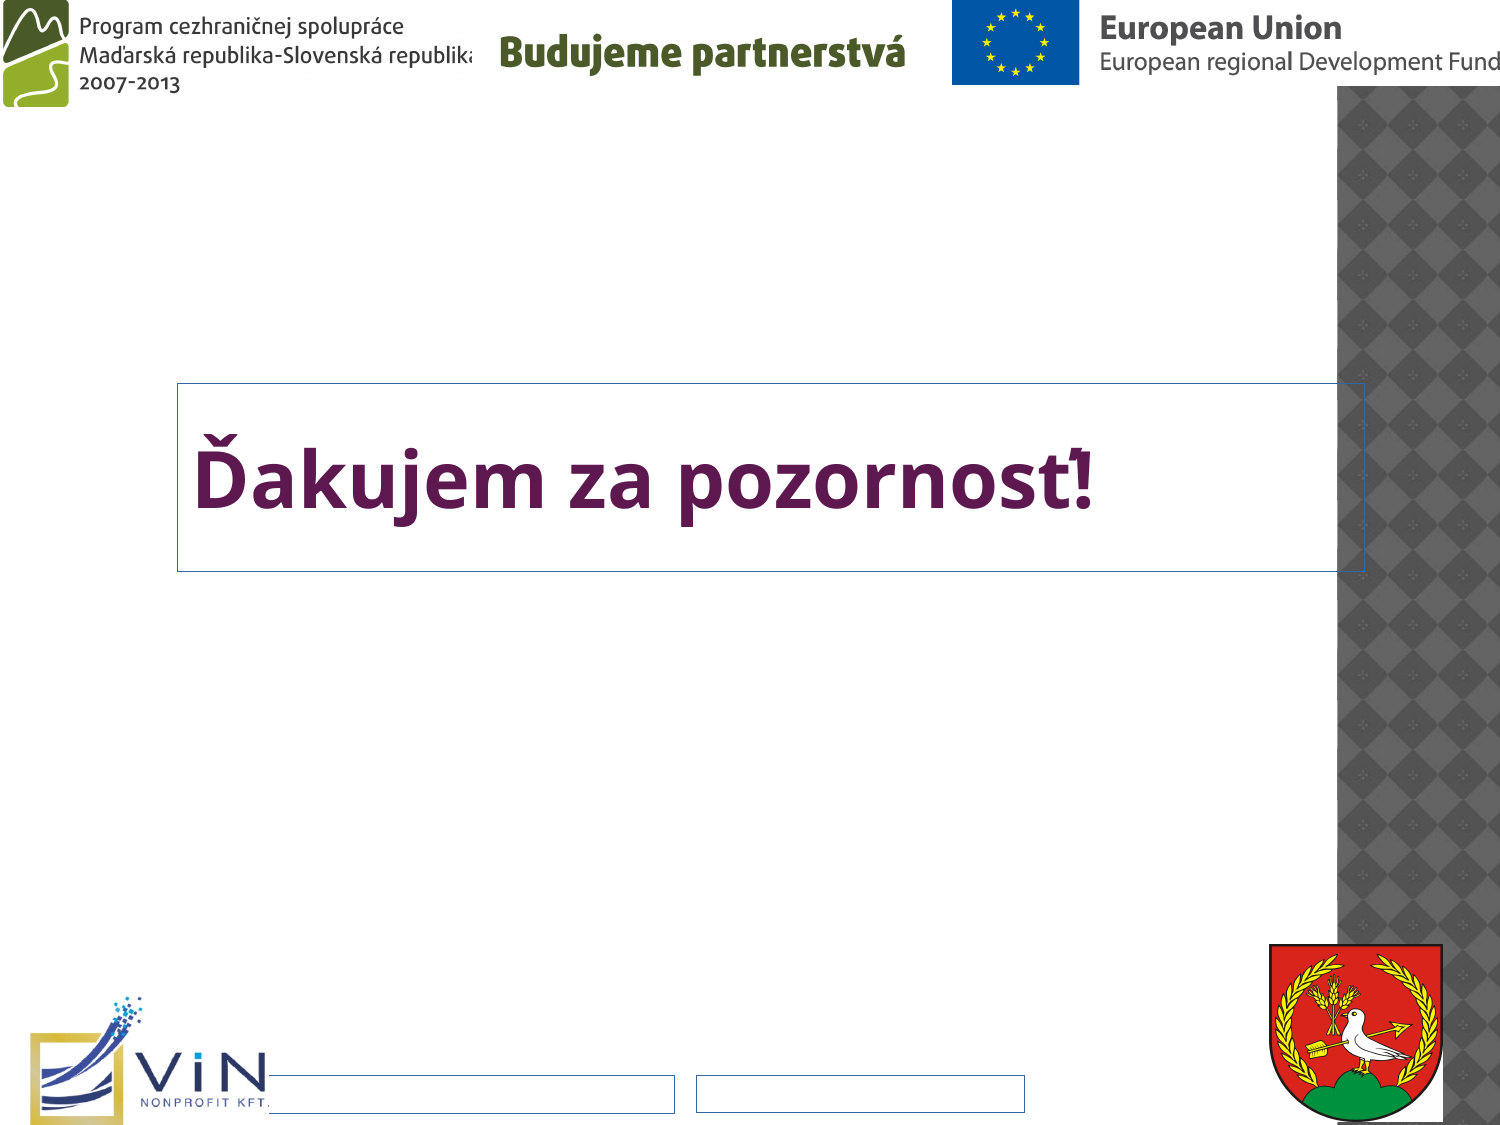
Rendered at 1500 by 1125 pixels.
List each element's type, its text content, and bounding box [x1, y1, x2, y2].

title Ďakujem za pozornosť! [177, 383, 1365, 572]
picture [952, 0, 1500, 1125]
picture [7, 995, 269, 1125]
picture [0, 0, 944, 119]
